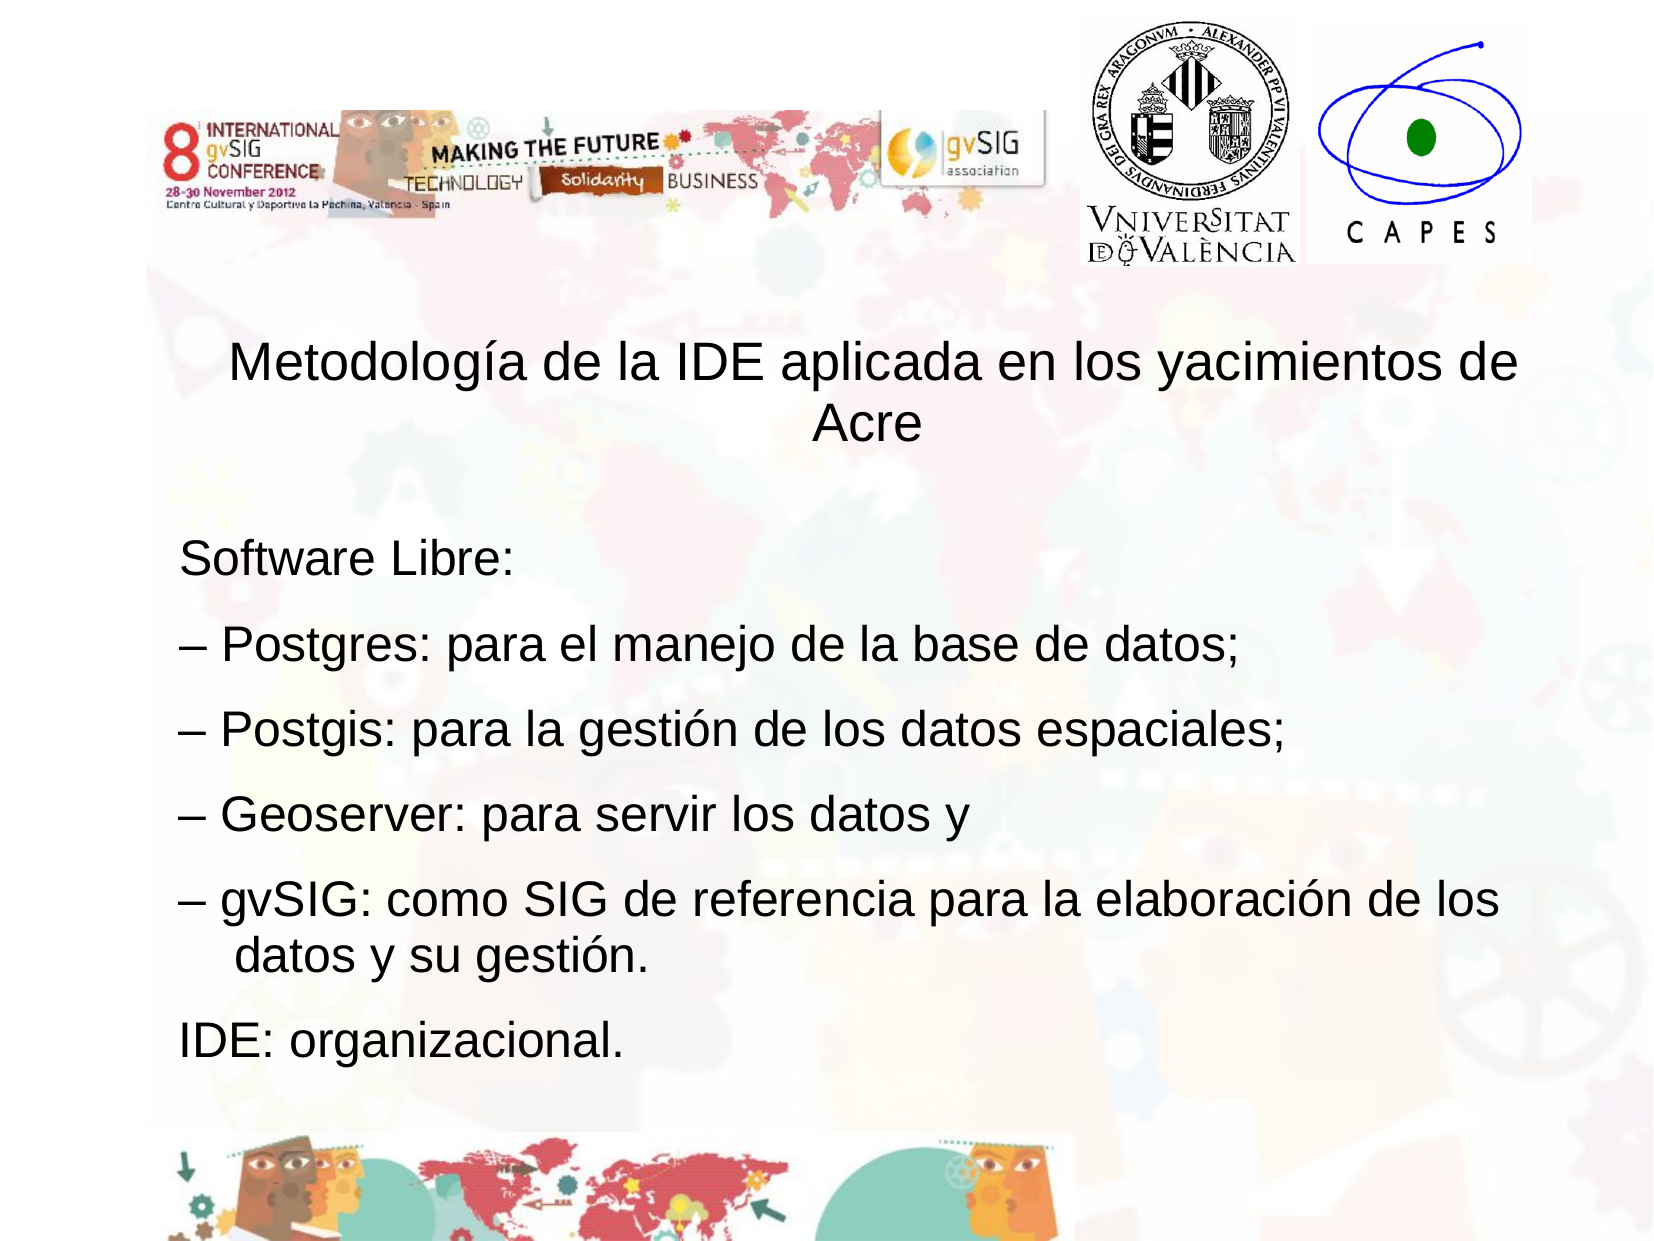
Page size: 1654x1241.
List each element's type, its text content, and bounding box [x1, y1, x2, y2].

list Metodología de la IDE aplicada en los yacimientos de Acre Software Libre: – Postgres: para el manejo de la base de datos; – Postgis: para la gestión de los datos espaciales; – Geoserver: para servir los datos y – gvSIG: como SIG de referencia para la elaboración de los datos y su gestión. IDE: organizacional. [94, 331, 1571, 1150]
picture [146, 17, 1654, 1241]
